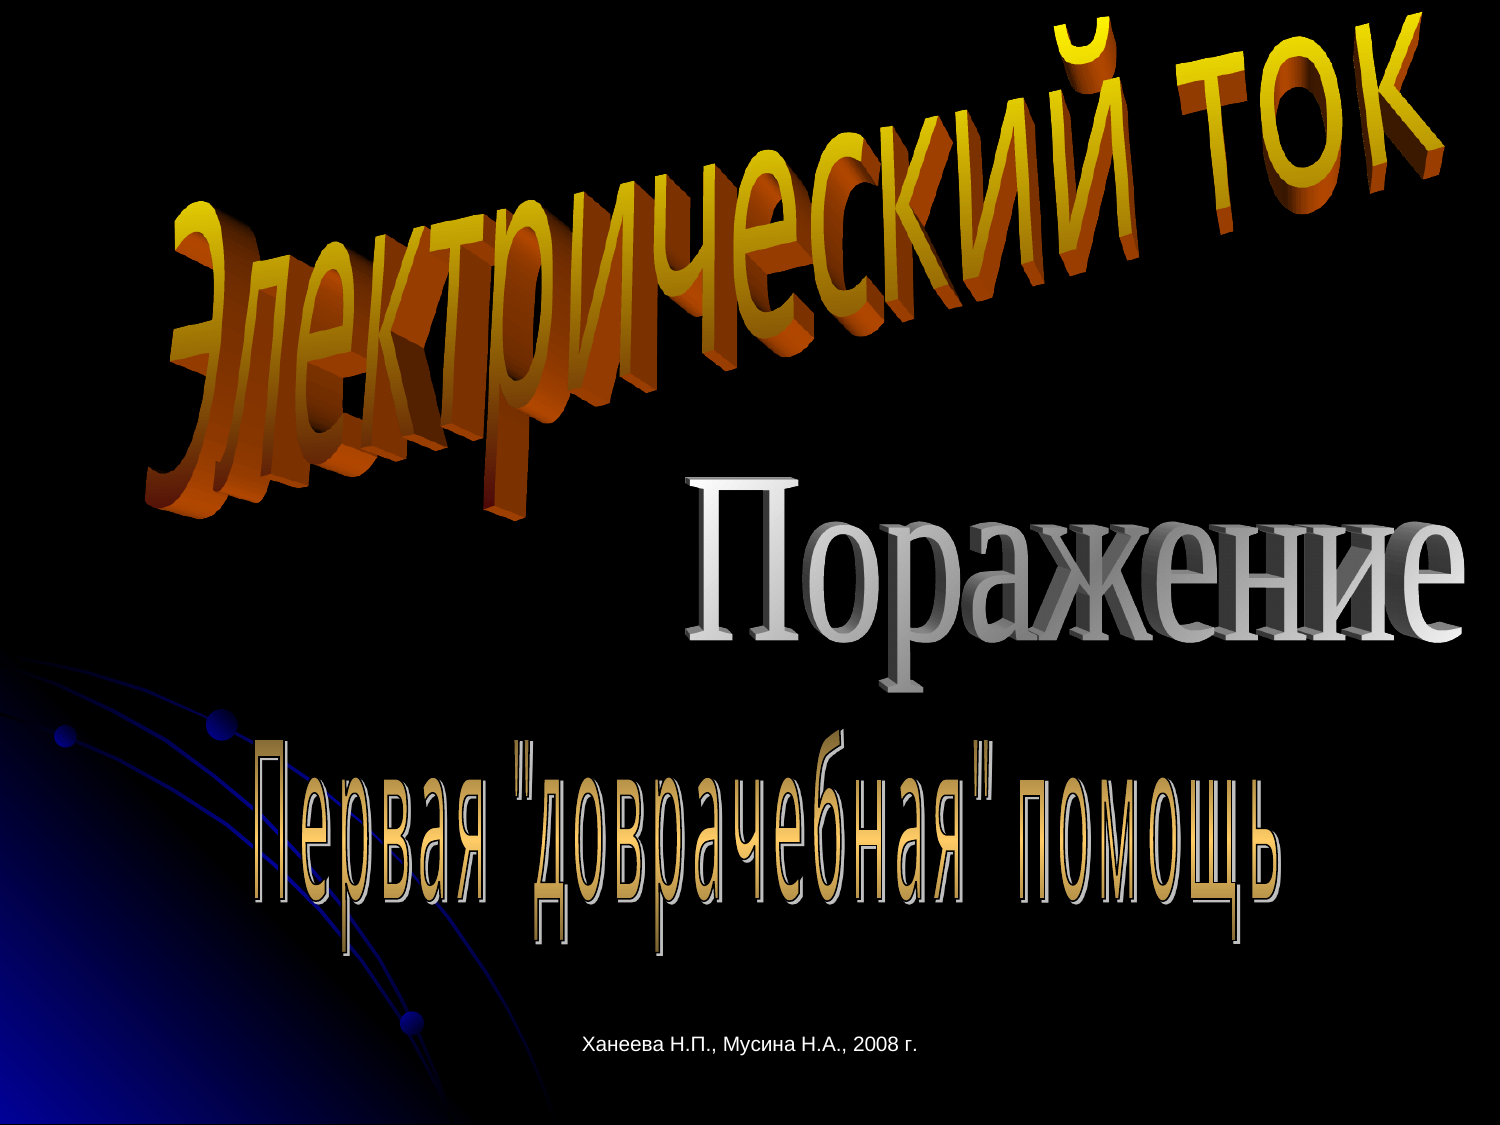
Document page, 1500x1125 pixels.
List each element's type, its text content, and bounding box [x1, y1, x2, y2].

text_box Первая "доврачебная" помощь [419, 776, 444, 902]
text_box Первая "доврачебная" помощь [616, 778, 642, 899]
text_box Первая "доврачебная" помощь [1251, 778, 1278, 899]
text_box Первая "доврачебная" помощь [456, 778, 483, 899]
text_box Первая "доврачебная" помощь [574, 776, 602, 902]
text_box Первая "доврачебная" помощь [341, 776, 369, 953]
text_box Первая "доврачебная" помощь [383, 778, 409, 899]
text_box Первая "доврачебная" помощь [1018, 779, 1045, 900]
text_box Первая "доврачебная" помощь [533, 778, 564, 941]
text_box Первая "доврачебная" помощь [774, 776, 801, 902]
text_box Первая "доврачебная" помощь [855, 778, 882, 899]
text_box Первая "доврачебная" помощь [301, 776, 327, 902]
text_box Первая "доврачебная" помощь [1190, 778, 1236, 941]
text_box Первая "доврачебная" помощь [1059, 776, 1087, 902]
text_box Первая "доврачебная" помощь [1100, 778, 1134, 899]
text_box Первая "доврачебная" помощь [933, 778, 959, 899]
text_box Первая "доврачебная" помощь [813, 727, 841, 902]
text_box Первая "доврачебная" помощь [896, 776, 921, 902]
text_box Первая "доврачебная" помощь [654, 776, 682, 953]
text_box Первая "доврачебная" помощь [734, 778, 760, 899]
text_box Первая "доврачебная" помощь [694, 776, 719, 902]
text_box Первая "доврачебная" помощь [253, 739, 284, 899]
text_box Первая "доврачебная" помощь [1148, 776, 1177, 902]
